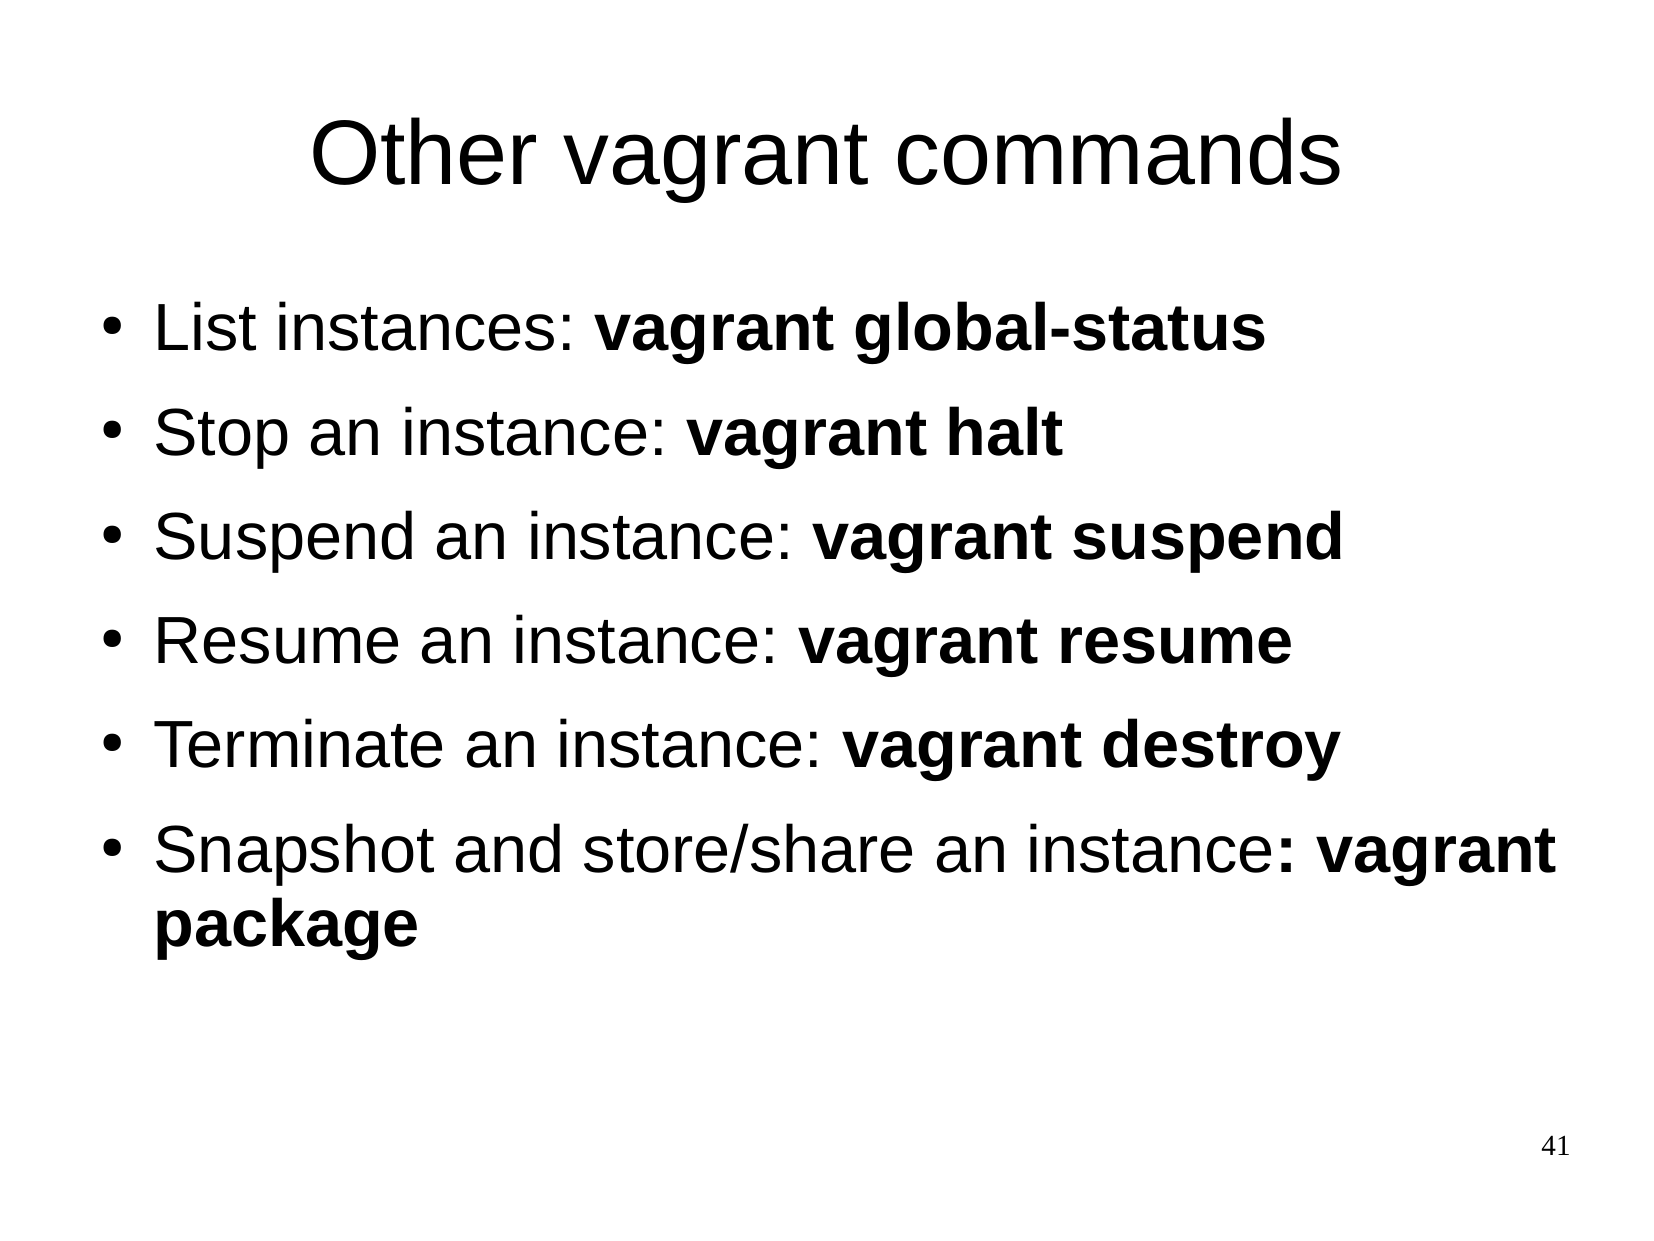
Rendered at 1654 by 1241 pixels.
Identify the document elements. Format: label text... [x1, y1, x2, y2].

title Other vagrant commands [82, 56, 1571, 250]
list List instances: vagrant global-status Stop an instance: vagrant halt Suspend an instance: vagrant suspend Resume an instance: vagrant resume Terminate an instance: vagrant destroy Snapshot and store/share an instance: vagrant package [82, 290, 1571, 1094]
